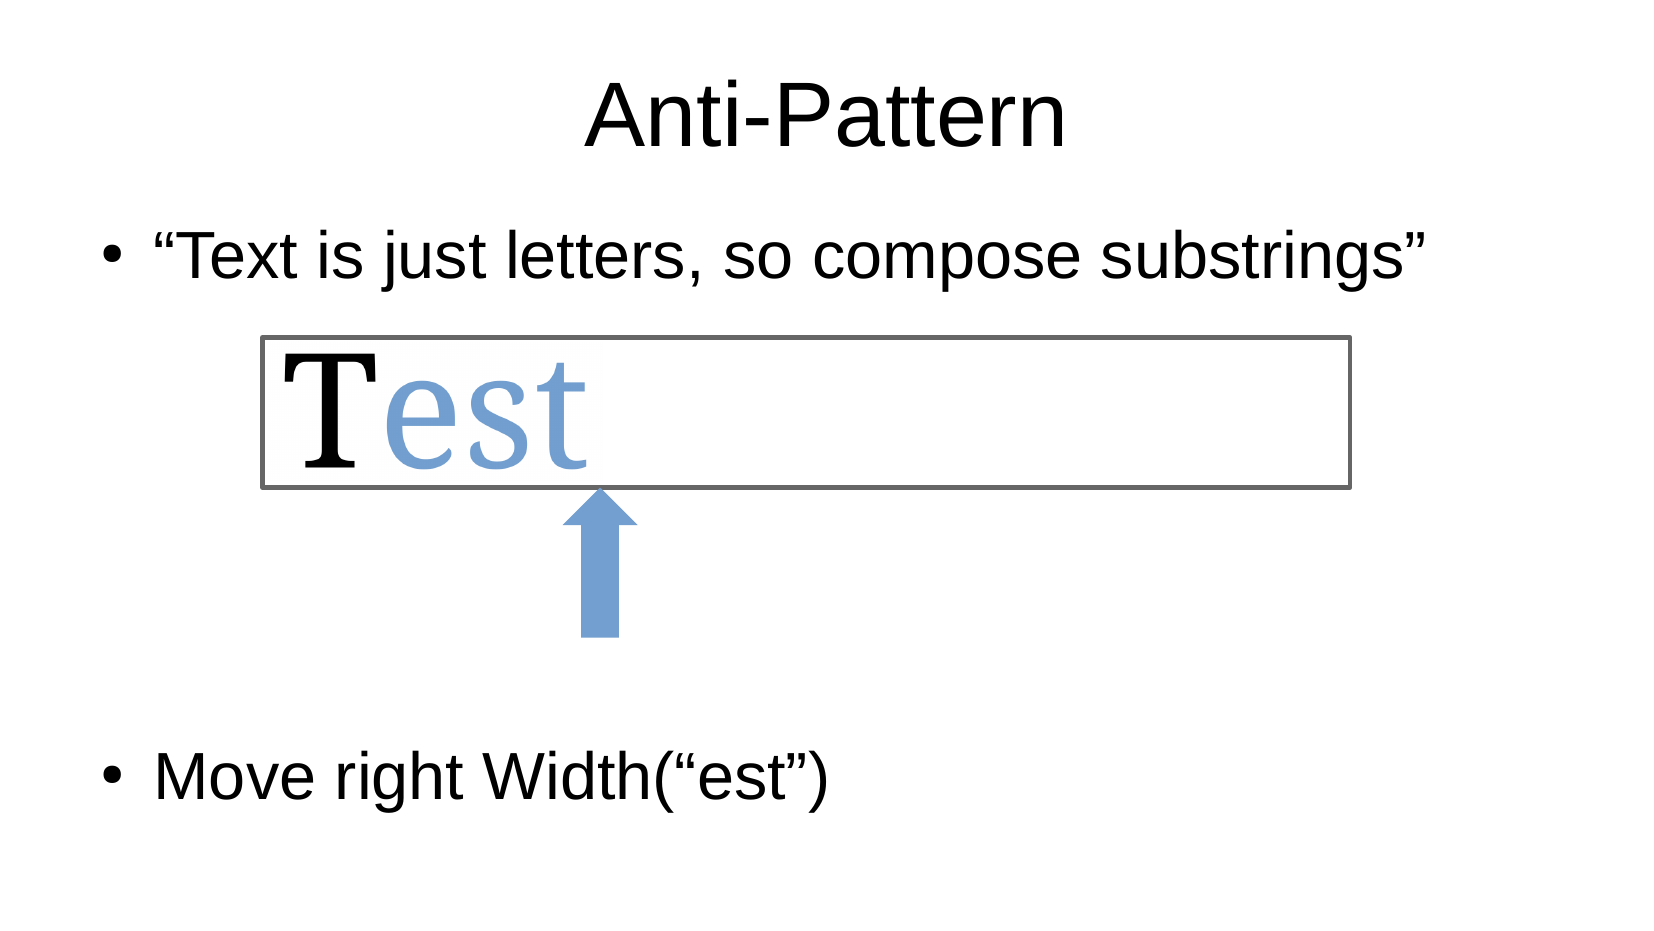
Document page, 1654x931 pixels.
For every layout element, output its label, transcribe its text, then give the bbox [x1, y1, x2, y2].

title Anti-Pattern [82, 37, 1571, 193]
text_box [262, 337, 1350, 638]
picture [268, 341, 603, 481]
list “Text is just letters, so compose substrings” Move right Width(“est”) [82, 217, 1571, 901]
